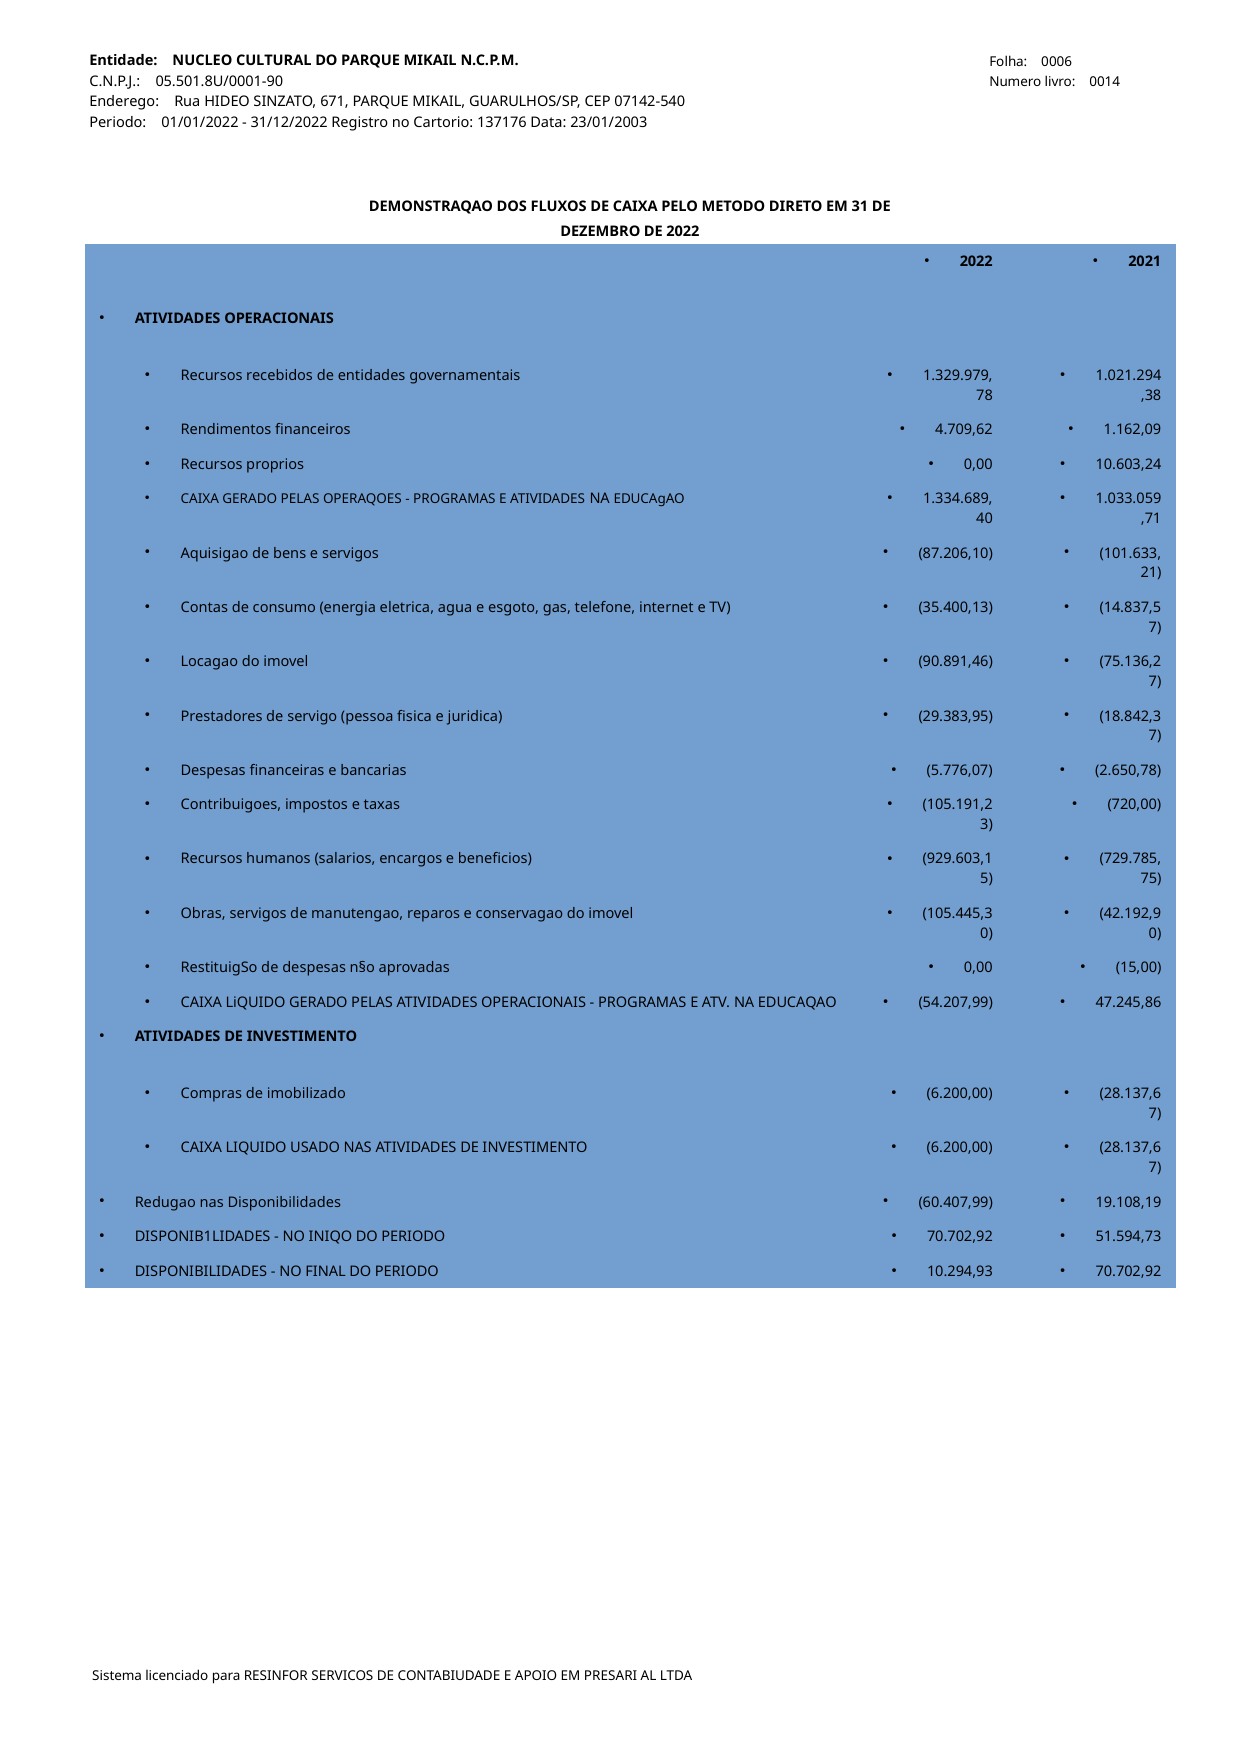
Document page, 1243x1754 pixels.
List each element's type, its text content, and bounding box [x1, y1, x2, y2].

table_cell Rendimentos financeiros [85, 412, 867, 446]
table_cell 10.603,24 [1045, 446, 1176, 481]
table_cell 1.021.294,38 [1045, 358, 1176, 412]
table_cell (75.136,27) [1045, 644, 1176, 698]
table_cell (105.445,30) [867, 895, 1045, 950]
table_cell DISPONIBILIDADES - NO FINAL DO PERIODO [85, 1253, 867, 1288]
table_cell (2.650,78) [1045, 752, 1176, 787]
table_cell Compras de imobilizado [85, 1076, 867, 1130]
table_cell (5.776,07) [867, 752, 1045, 787]
table_cell 51.594,73 [1045, 1219, 1176, 1253]
table_cell Redugao nas Disponibilidades [85, 1184, 867, 1219]
table_cell 1.033.059,71 [1045, 481, 1176, 535]
table_cell 70.702,92 [867, 1219, 1045, 1253]
table_cell (729.785,75) [1045, 841, 1176, 895]
table_cell [867, 1019, 1045, 1076]
table_cell ATIVIDADES OPERACIONAIS [85, 301, 867, 358]
table_header 2022 [867, 244, 1045, 301]
table_cell Locagao do imovel [85, 644, 867, 698]
table_cell 70.702,92 [1045, 1253, 1176, 1288]
table_cell 1.329.979,78 [867, 358, 1045, 412]
table_cell (29.383,95) [867, 698, 1045, 752]
text_box Folha: 0006 Numero livro: 0014 [989, 48, 1164, 89]
table_cell Contas de consumo (energia eletrica, agua e esgoto, gas, telefone, internet e TV) [85, 590, 867, 644]
table_cell 0,00 [867, 446, 1045, 481]
table_cell (28.137,67) [1045, 1130, 1176, 1184]
table_cell 1.162,09 [1045, 412, 1176, 446]
table_cell Recursos recebidos de entidades governamentais [85, 358, 867, 412]
table_cell [867, 301, 1045, 358]
table_cell (87.206,10) [867, 535, 1045, 590]
table_cell Despesas financeiras e bancarias [85, 752, 867, 787]
table_cell 4.709,62 [867, 412, 1045, 446]
table_cell (90.891,46) [867, 644, 1045, 698]
table_cell Contribuigoes, impostos e taxas [85, 787, 867, 841]
table_cell (28.137,67) [1045, 1076, 1176, 1130]
table_cell (42.192,90) [1045, 895, 1176, 950]
table_cell (105.191,23) [867, 787, 1045, 841]
table_cell CAIXA LIQUIDO USADO NAS ATIVIDADES DE INVESTIMENTO [85, 1130, 867, 1184]
table_cell 47.245,86 [1045, 984, 1176, 1019]
table_cell (60.407,99) [867, 1184, 1045, 1219]
table_cell [1045, 301, 1176, 358]
text_box DEMONSTRAQAO DOS FLUXOS DE CAIXA PELO METODO DIRETO EM 31 DE DEZEMBRO DE 2022 [362, 189, 897, 238]
table_cell Aquisigao de bens e servigos [85, 535, 867, 590]
table_cell (18.842,37) [1045, 698, 1176, 752]
table_cell (15,00) [1045, 950, 1176, 984]
table_cell CAIXA GERADO PELAS OPERAQOES - PROGRAMAS E ATIVIDADES NA EDUCAgAO [85, 481, 867, 535]
table_cell RestituigSo de despesas n§o aprovadas [85, 950, 867, 984]
table_cell 19.108,19 [1045, 1184, 1176, 1219]
table_cell CAIXA LiQUIDO GERADO PELAS ATIVIDADES OPERACIONAIS - PROGRAMAS E ATV. NA EDUCAQAO [85, 984, 867, 1019]
table_cell 0,00 [867, 950, 1045, 984]
table_cell Prestadores de servigo (pessoa fisica e juridica) [85, 698, 867, 752]
table_cell (54.207,99) [867, 984, 1045, 1019]
table_cell 10.294,93 [867, 1253, 1045, 1288]
table_cell Recursos humanos (salarios, encargos e beneficios) [85, 841, 867, 895]
table_cell Obras, servigos de manutengao, reparos e conservagao do imovel [85, 895, 867, 950]
table_cell (6.200,00) [867, 1076, 1045, 1130]
table_cell ATIVIDADES DE INVESTIMENTO [85, 1019, 867, 1076]
text_box Sistema licenciado para RESINFOR SERVICOS DE CONTABIUDADE E APOIO EM PRESARI AL LTDA [92, 1666, 768, 1689]
table_cell DISPONIB1LIDADES - NO INIQO DO PERIODO [85, 1219, 867, 1253]
table_cell (6.200,00) [867, 1130, 1045, 1184]
table_header [85, 244, 867, 301]
table_cell (720,00) [1045, 787, 1176, 841]
table_cell (929.603,15) [867, 841, 1045, 895]
table_cell Recursos proprios [85, 446, 867, 481]
table_cell [1045, 1019, 1176, 1076]
table_header 2021 [1045, 244, 1176, 301]
table_cell (101.633,21) [1045, 535, 1176, 590]
table_cell (35.400,13) [867, 590, 1045, 644]
table_cell 1.334.689,40 [867, 481, 1045, 535]
table_cell (14.837,57) [1045, 590, 1176, 644]
text_box Entidade: NUCLEO CULTURAL DO PARQUE MIKAIL N.C.P.M. C.N.P.J.: 05.501.8U/0001-90 Enderego: Rua HIDEO SINZATO, 671, PARQUE MIKAIL, GUARULHOS/SP, CEP 07142-540 Periodo: 01/01/2022 - 31/12/2022 Registro no Cartorio: 137176 Data: 23/01/2003 [89, 48, 731, 134]
